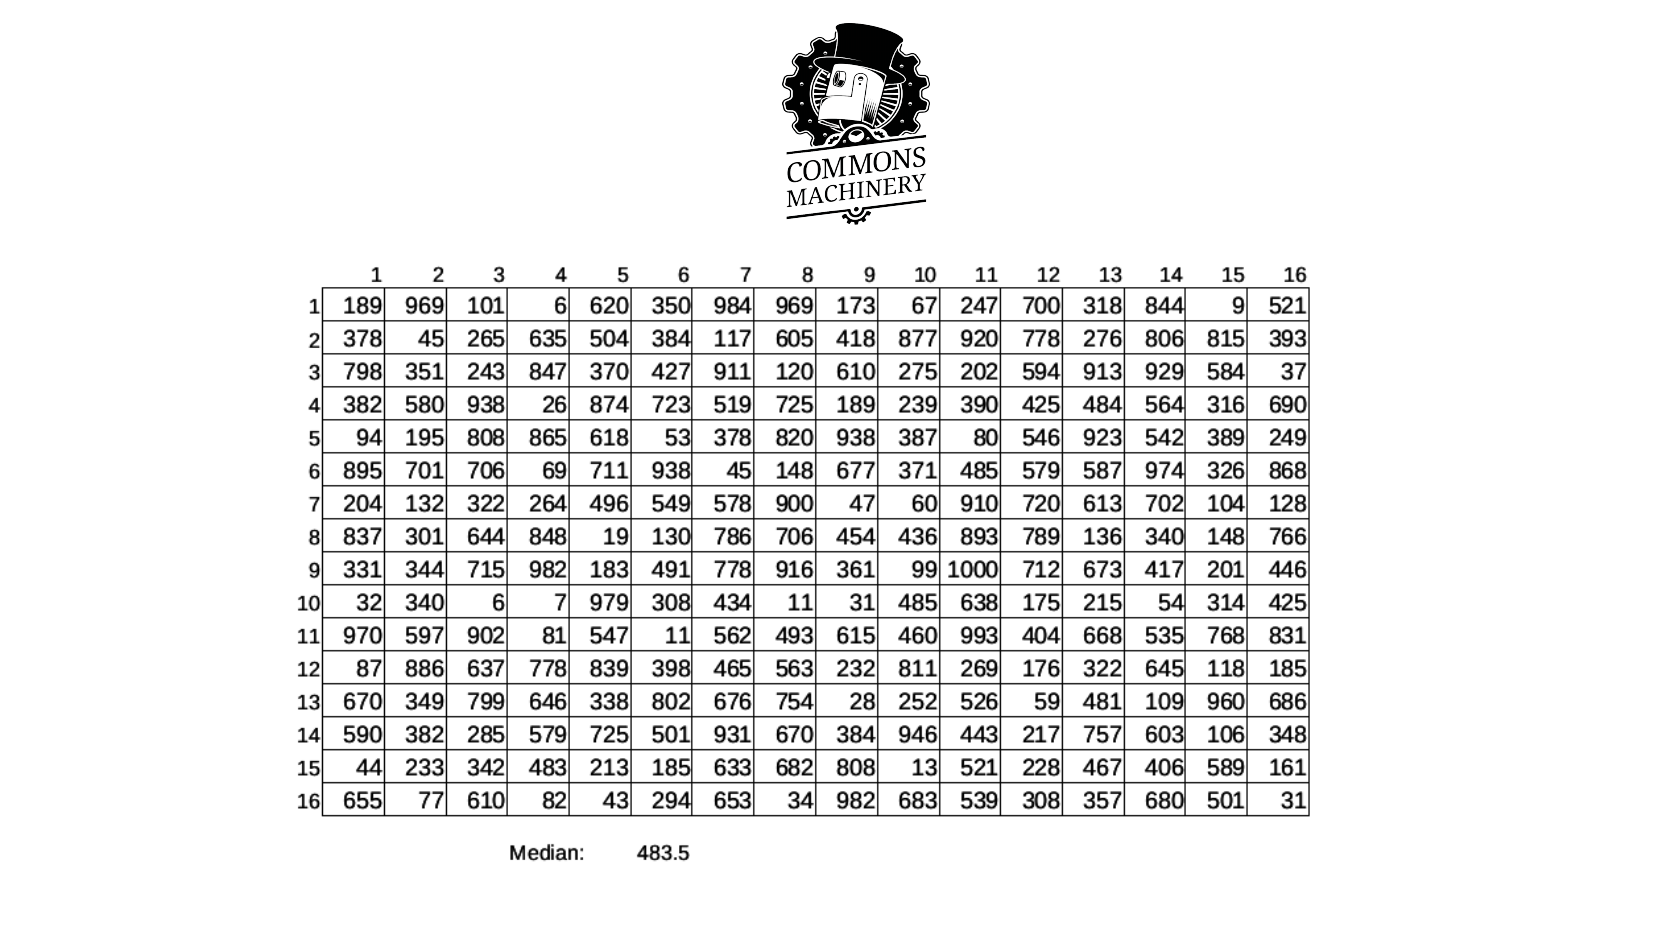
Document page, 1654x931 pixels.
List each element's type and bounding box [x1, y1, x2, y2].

picture [782, 23, 930, 225]
picture [289, 253, 1327, 897]
